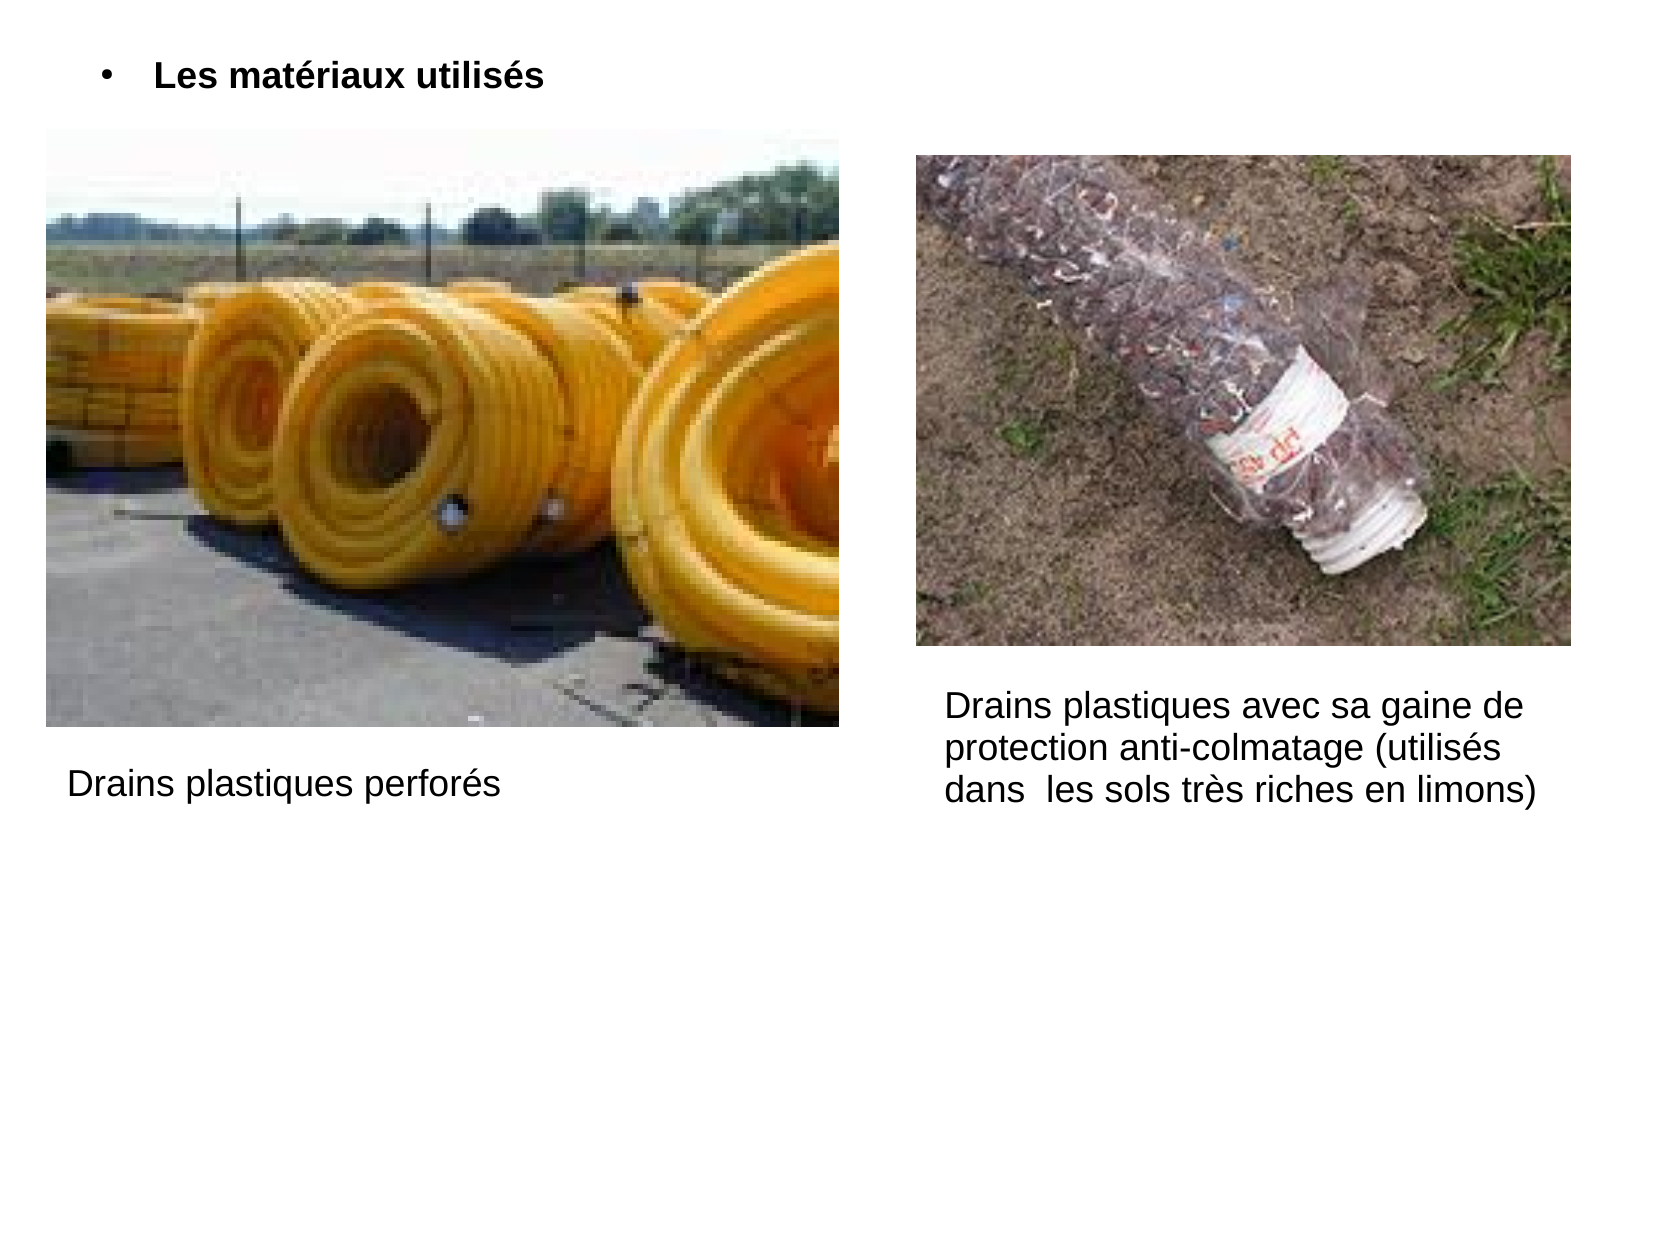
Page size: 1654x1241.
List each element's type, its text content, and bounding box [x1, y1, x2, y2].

picture [916, 155, 1571, 646]
text_box Drains plastiques avec sa gaine de protection anti-colmatage (utilisés dans les sols très riches en limons) [929, 677, 1599, 819]
list Les matériaux utilisés [82, 54, 1538, 1010]
text_box Drains plastiques perforés [52, 755, 842, 813]
picture [46, 129, 839, 727]
